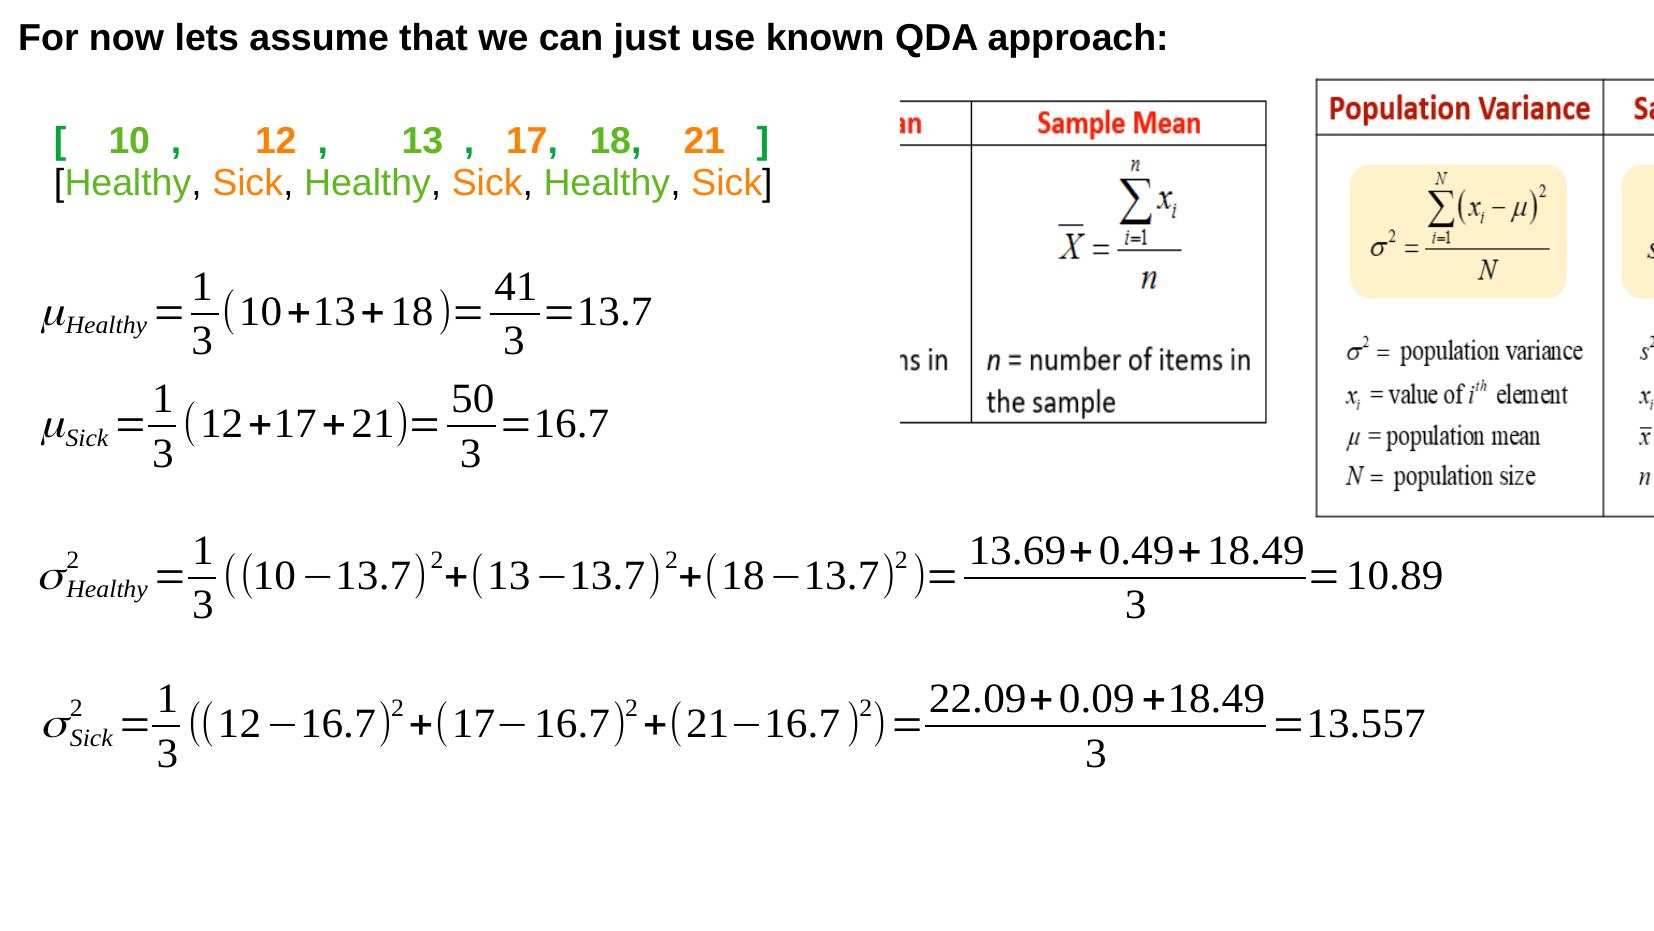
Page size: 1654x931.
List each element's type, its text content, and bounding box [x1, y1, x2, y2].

text_box [ 10 , 12 , 13 , 17, 18, 21 ] [Healthy, Sick, Healthy, Sick, Healthy, Sick] [39, 112, 788, 212]
picture [1308, 72, 1654, 526]
picture [900, 75, 1289, 452]
chart [17, 262, 676, 524]
chart [18, 675, 1449, 775]
text_box For now lets assume that we can just use known QDA approach: [3, 9, 1426, 151]
chart [14, 526, 1464, 627]
